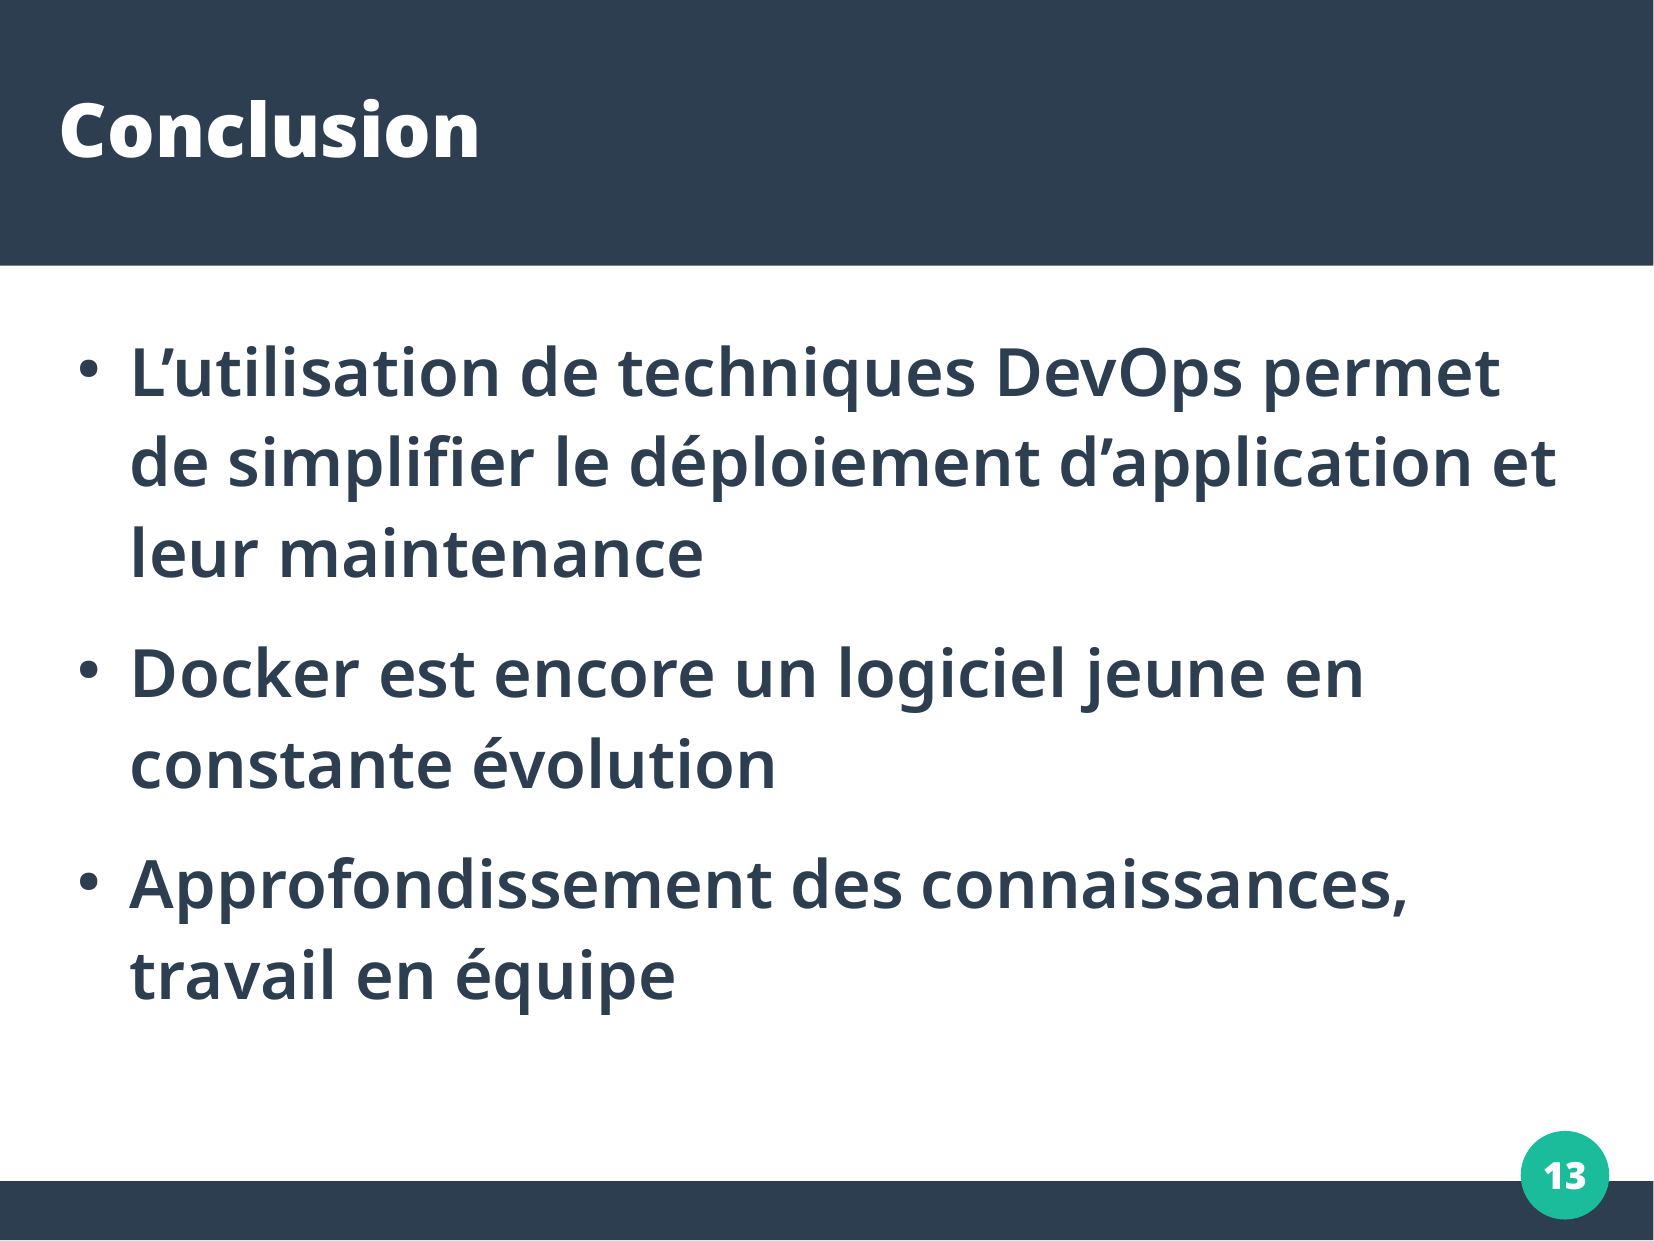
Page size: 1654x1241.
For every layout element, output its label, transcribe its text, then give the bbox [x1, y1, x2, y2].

title Conclusion [59, 49, 1595, 207]
list L’utilisation de techniques DevOps permet de simplifier le déploiement d’application et leur maintenance Docker est encore un logiciel jeune en constante évolution Approfondissement des connaissances, travail en équipe [59, 324, 1595, 1152]
